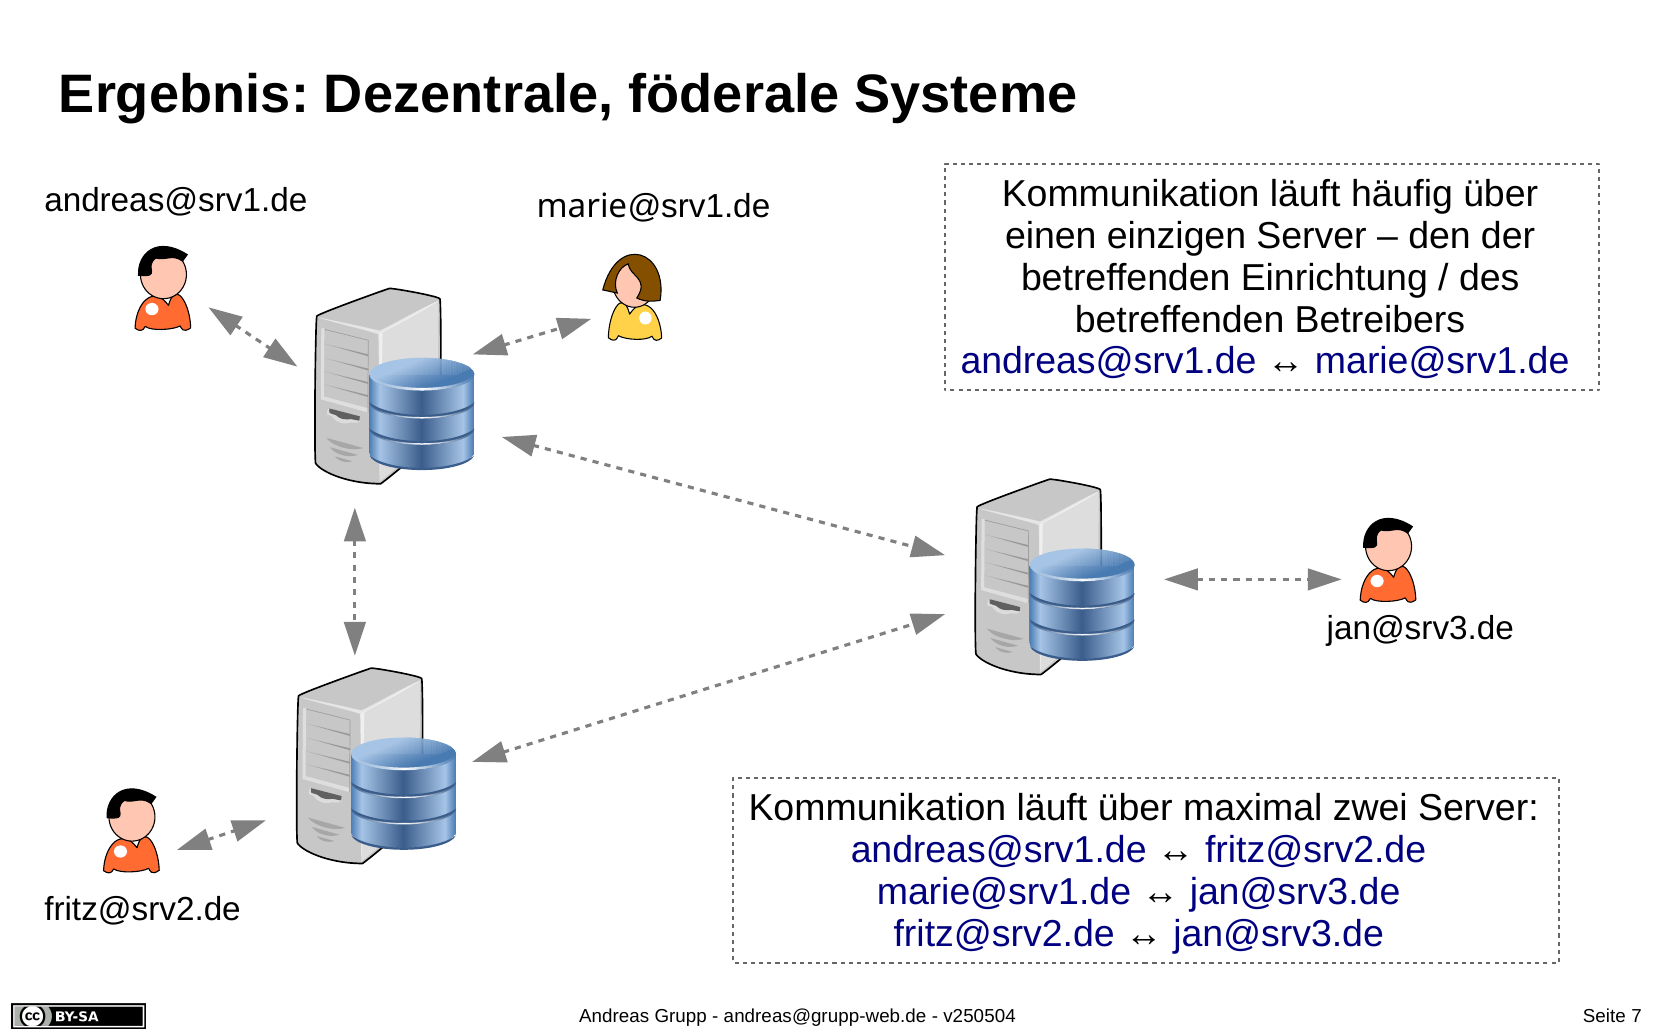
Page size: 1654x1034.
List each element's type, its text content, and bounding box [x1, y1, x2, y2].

picture [116, 235, 209, 367]
title Ergebnis: Dezentrale, föderale Systeme [59, 24, 1625, 165]
text_box Kommunikation läuft häufig über einen einzigen Server – den der betreffenden Einrichtung / des betreffenden Betreibers andreas@srv1.de ↔ marie@srv1.de [944, 163, 1600, 391]
picture [84, 778, 178, 882]
text_box jan@srv3.de [1311, 602, 1548, 659]
picture [11, 1003, 146, 1029]
text_box marie@srv1.de [521, 174, 778, 231]
text_box Kommunikation läuft über maximal zwei Server: andreas@srv1.de ↔ fritz@srv2.de marie@srv1.de ↔ jan@srv3.de fritz@srv2.de ↔ jan@srv3.de [732, 777, 1560, 963]
text_box fritz@srv2.de [29, 882, 325, 939]
picture [974, 478, 1135, 676]
picture [314, 287, 475, 485]
picture [295, 667, 457, 865]
text_box andreas@srv1.de [29, 174, 325, 231]
picture [591, 241, 680, 378]
picture [1341, 507, 1434, 602]
